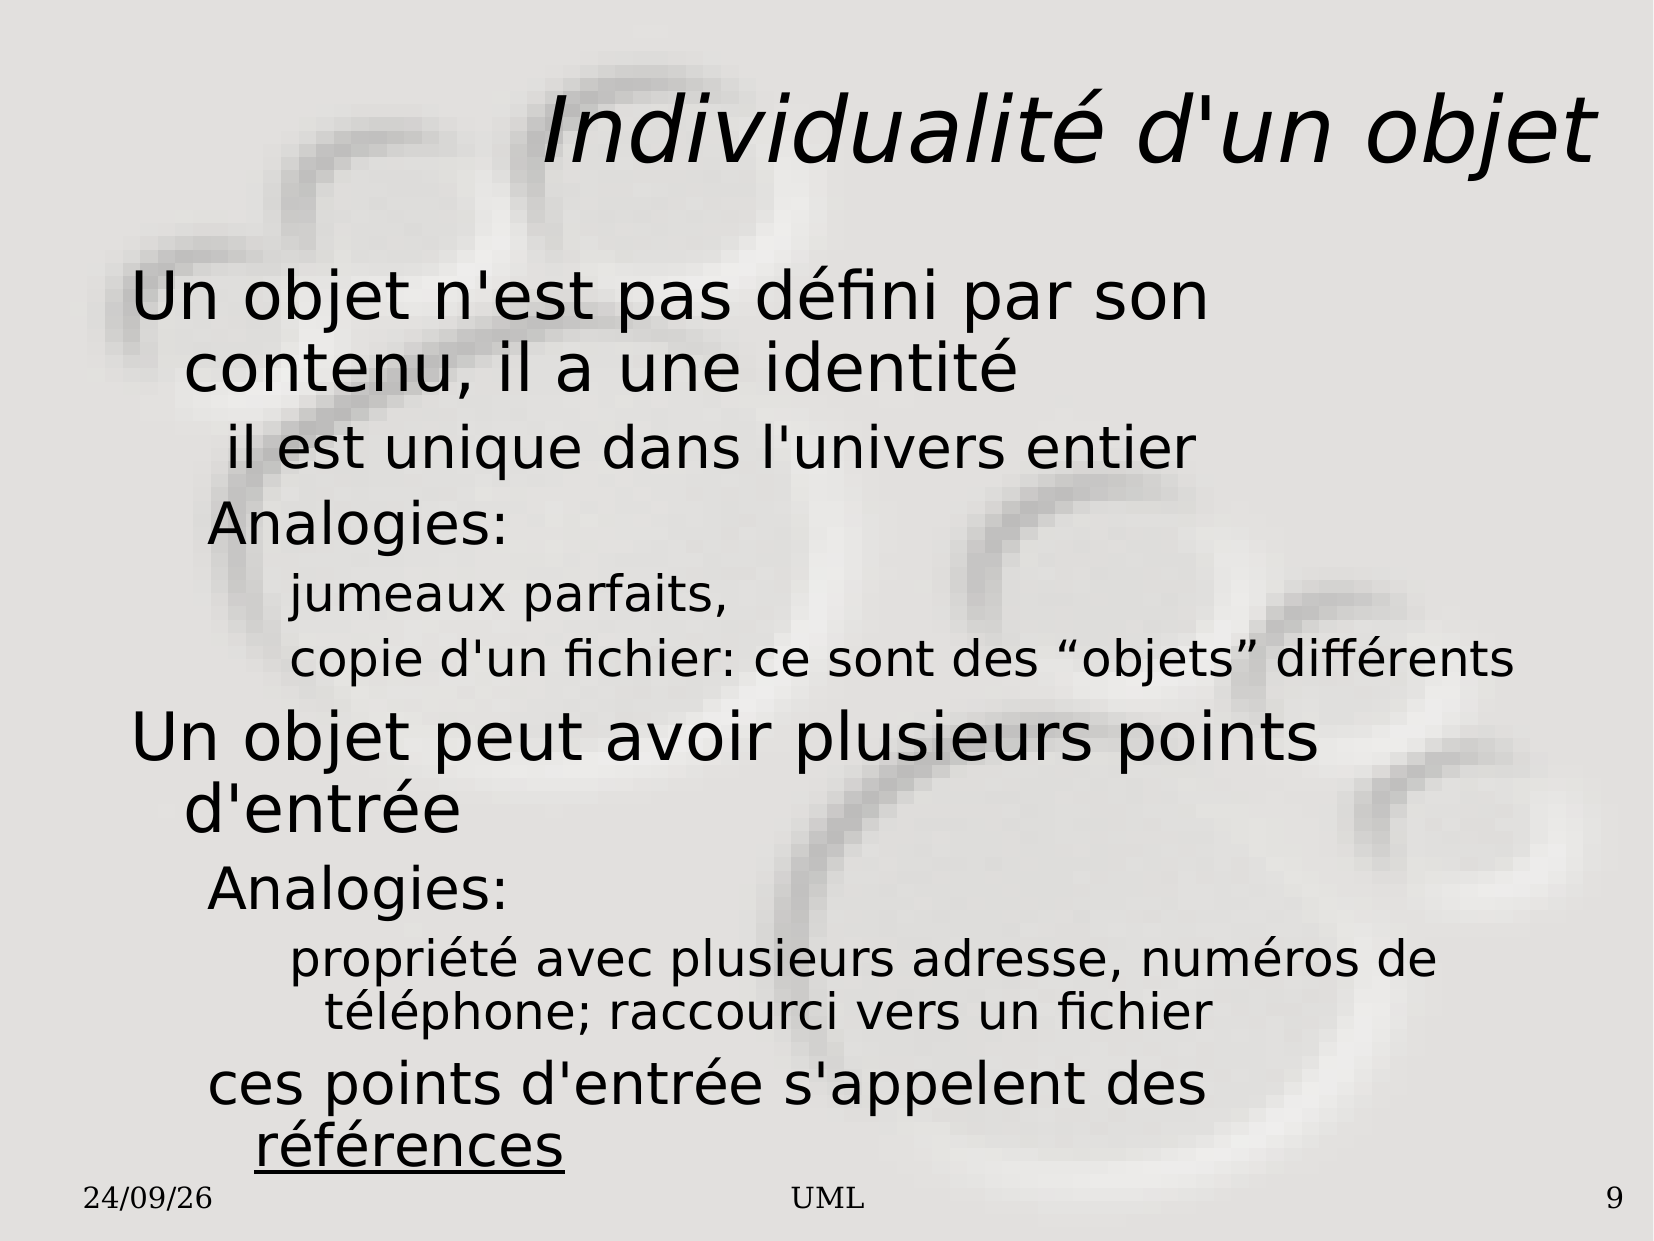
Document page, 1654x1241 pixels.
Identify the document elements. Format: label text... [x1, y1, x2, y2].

list Un objet n'est pas défini par son contenu, il a une identité il est unique dans l'univers entier Analogies: jumeaux parfaits, copie d'un fichier: ce sont des “objets” différents Un objet peut avoir plusieurs points d'entrée Analogies: propriété avec plusieurs adresse, numéros de téléphone; raccourci vers un fichier ces points d'entrée s'appelent des références [112, 262, 1525, 1239]
picture [0, 0, 1654, 1241]
title Individualité d'un objet [316, 41, 1599, 221]
